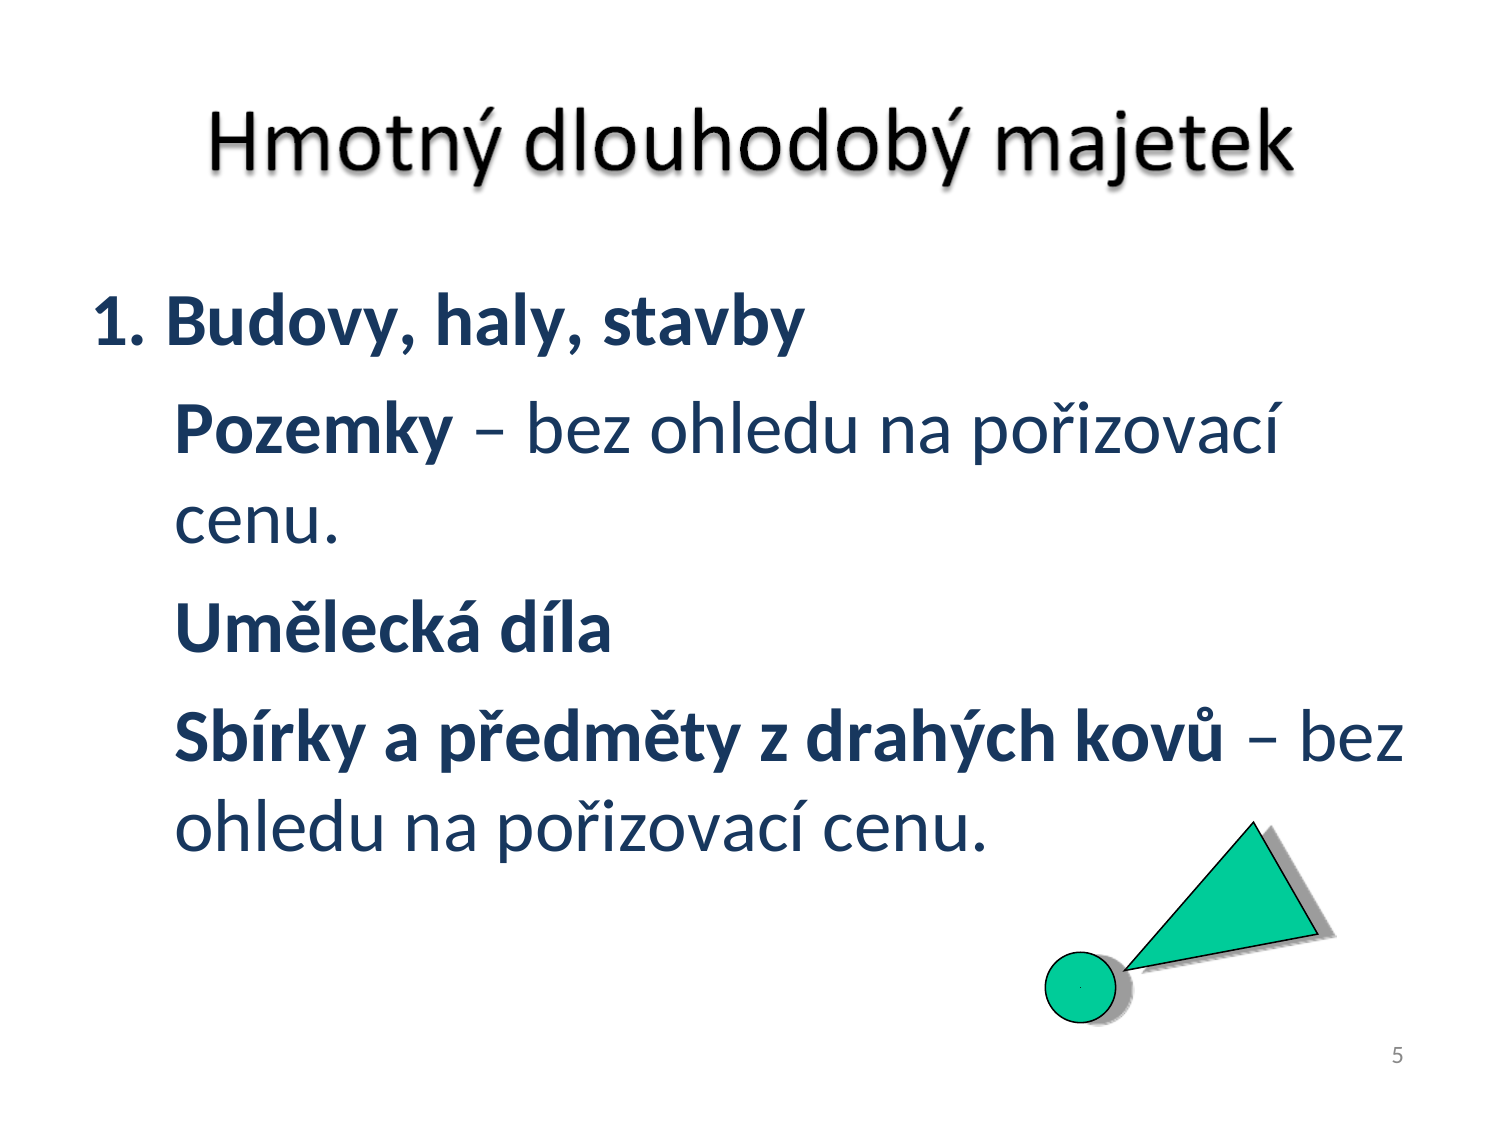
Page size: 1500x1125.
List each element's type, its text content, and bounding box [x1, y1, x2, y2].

text_box <číslo> [1068, 1023, 1420, 1084]
list 1. Budovy, haly, stavby Pozemky – bez ohledu na pořizovací cenu. Umělecká díla Sbírky a předměty z drahých kovů – bez ohledu na pořizovací cenu. [75, 262, 1426, 1006]
text_box [73, 43, 1427, 235]
